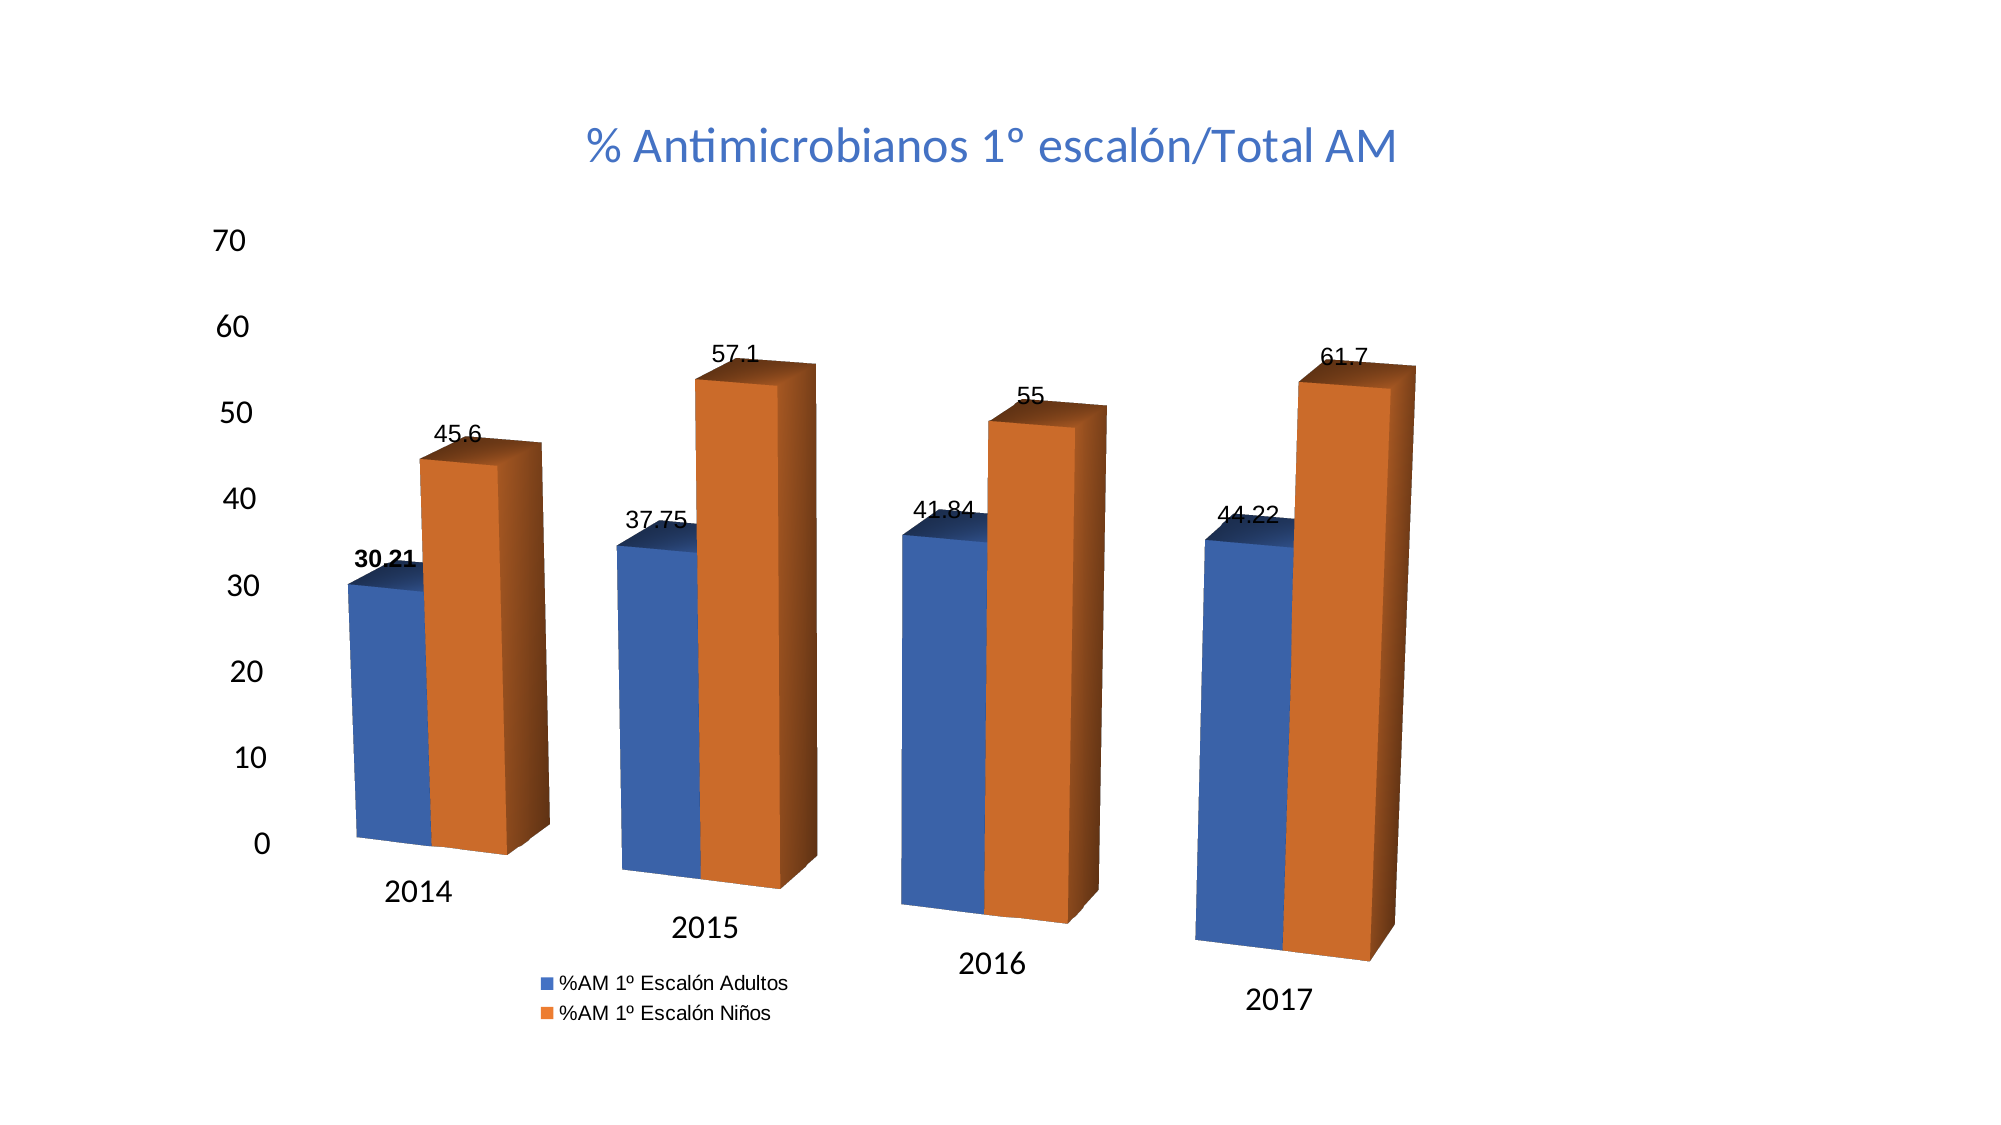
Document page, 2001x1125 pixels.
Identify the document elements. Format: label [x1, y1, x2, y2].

chart [141, 82, 1843, 1038]
